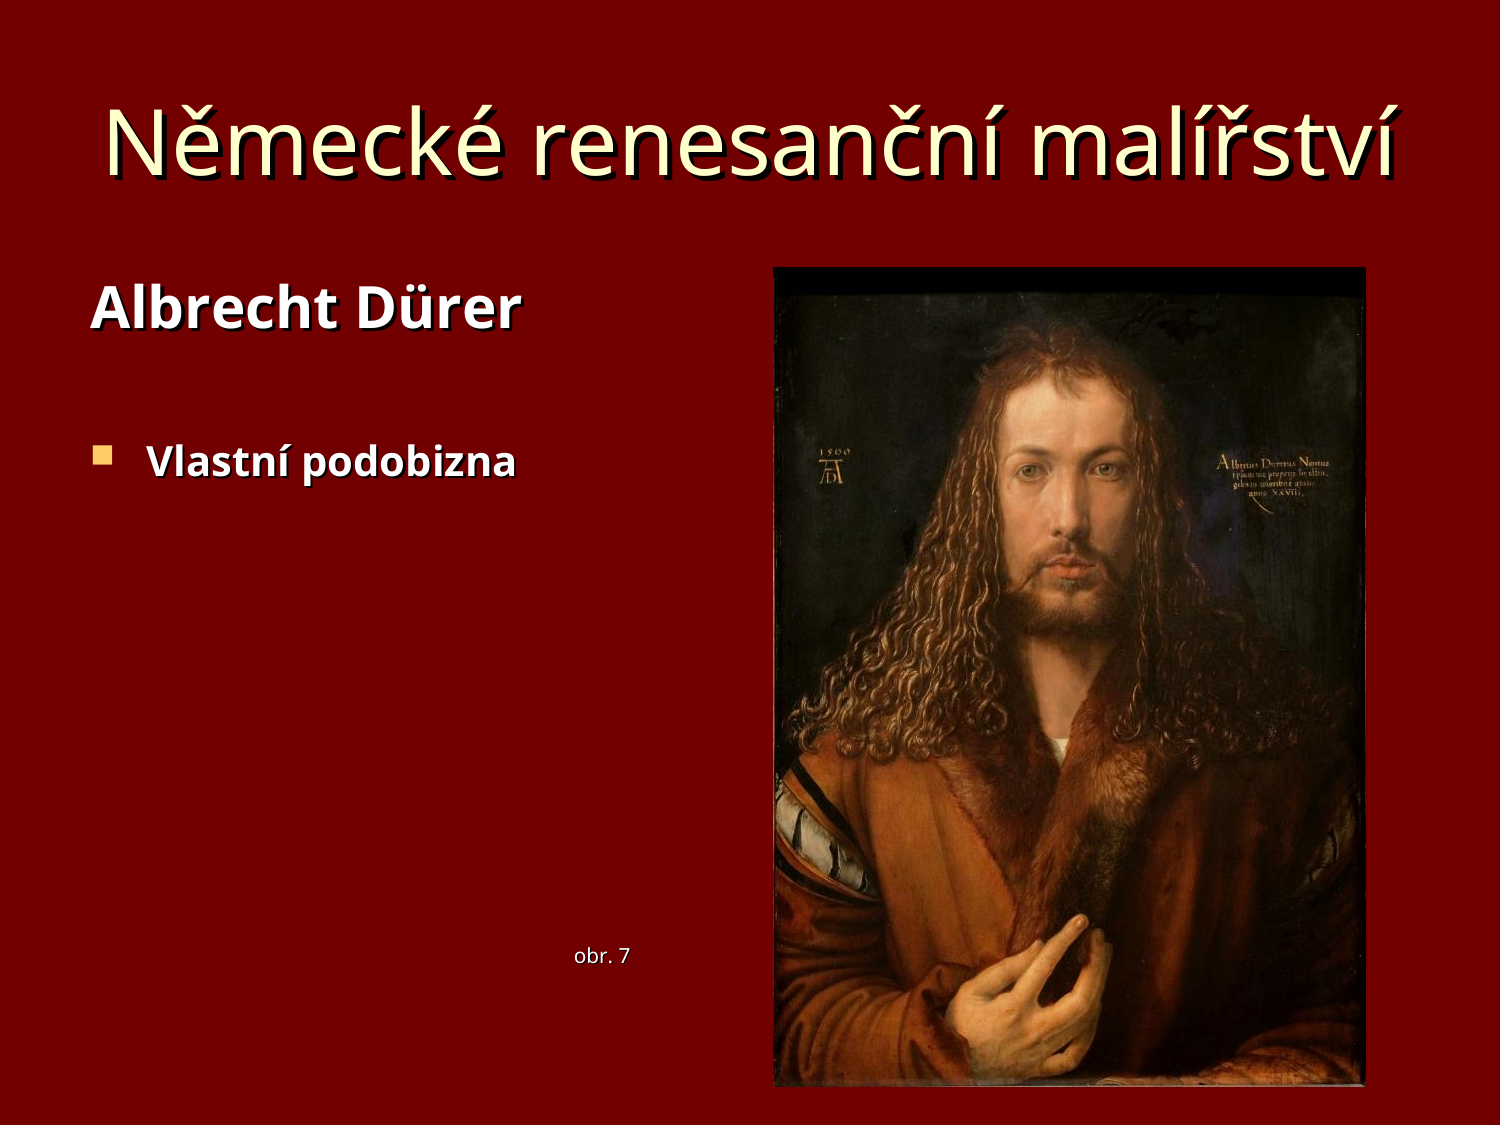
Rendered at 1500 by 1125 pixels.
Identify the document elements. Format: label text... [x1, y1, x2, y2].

list Albrecht Dürer Vlastní podobizna obr. 7 [75, 262, 738, 1001]
title Německé renesanční malířství [75, 45, 1426, 233]
text_box [773, 267, 1366, 1088]
